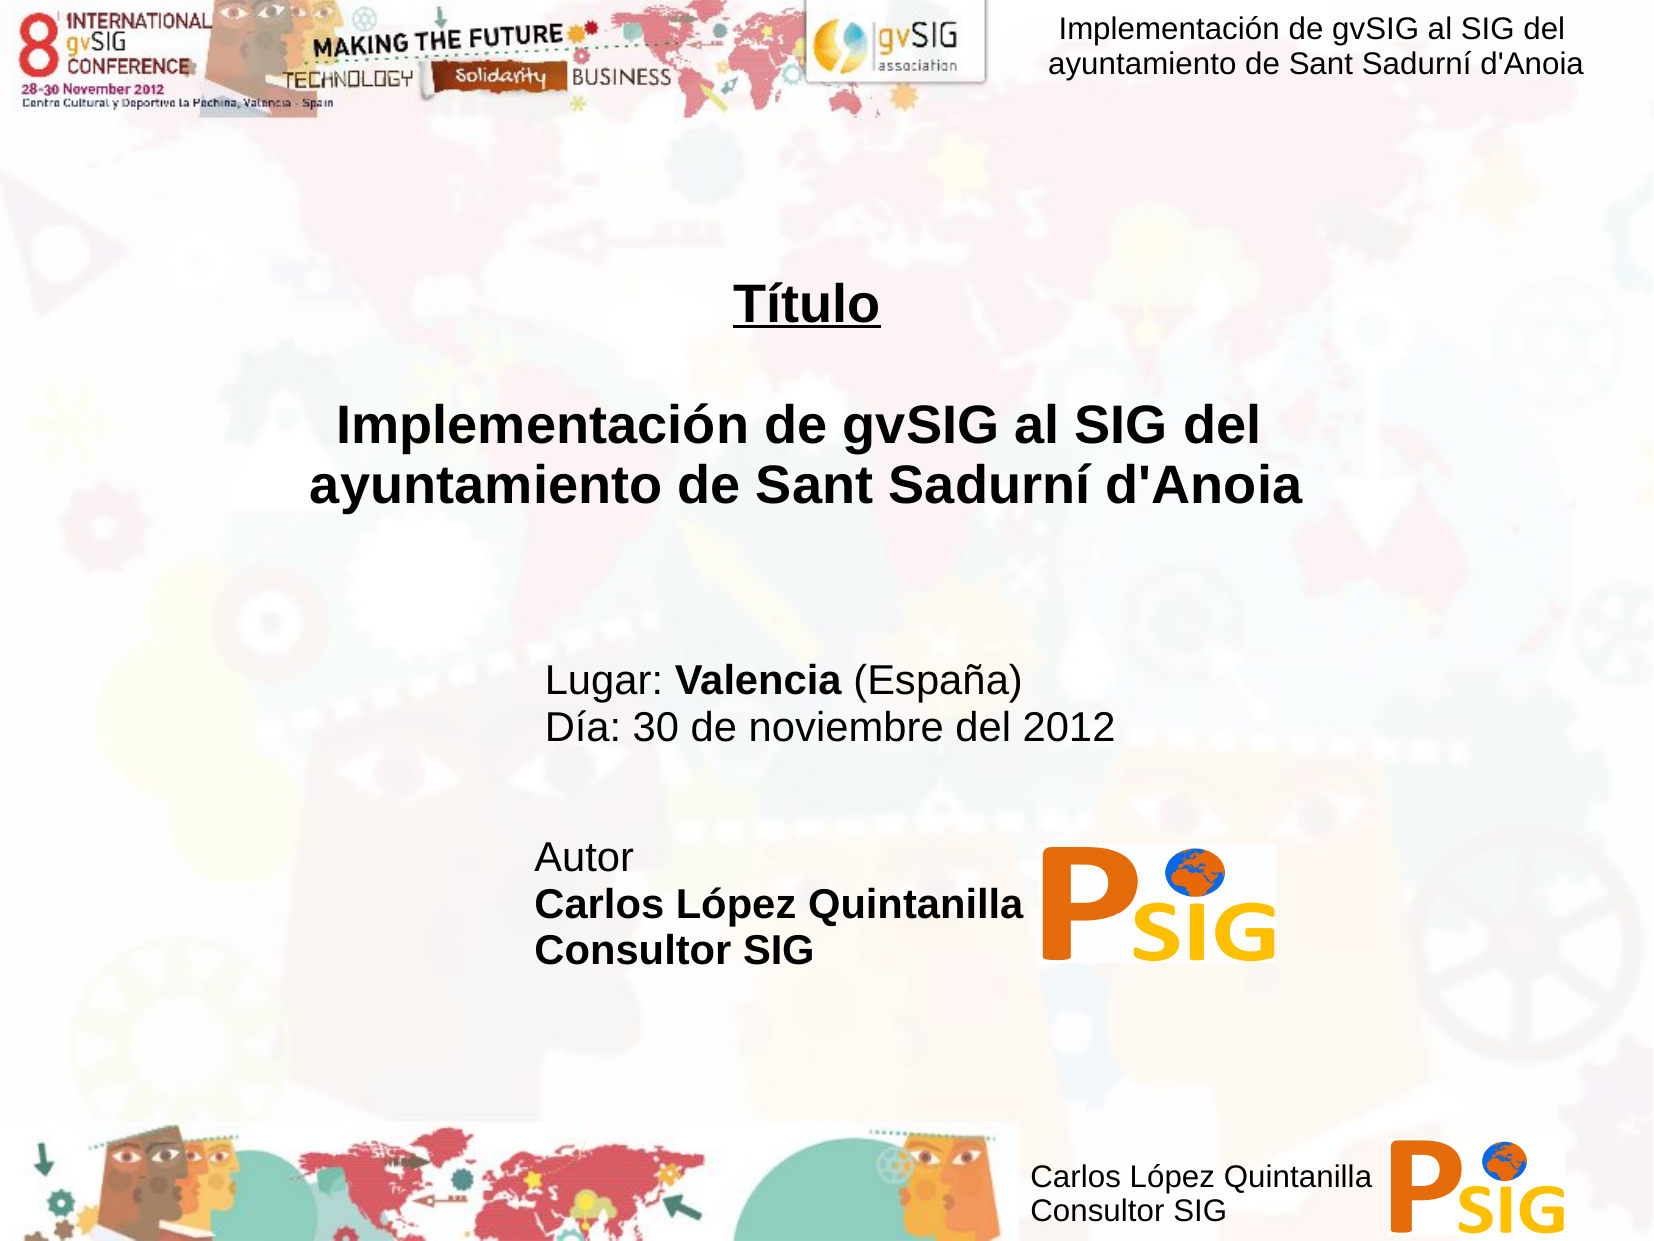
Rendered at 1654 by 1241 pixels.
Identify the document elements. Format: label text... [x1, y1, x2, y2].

text_box Lugar: Valencia (España) Día: 30 de noviembre del 2012 [530, 649, 1131, 759]
text_box Autor Carlos López Quintanilla Consultor SIG [519, 826, 1039, 984]
text_box Título Implementación de gvSIG al SIG del ayuntamiento de Sant Sadurní d'Anoia [295, 265, 1319, 591]
picture [0, 0, 1654, 1241]
